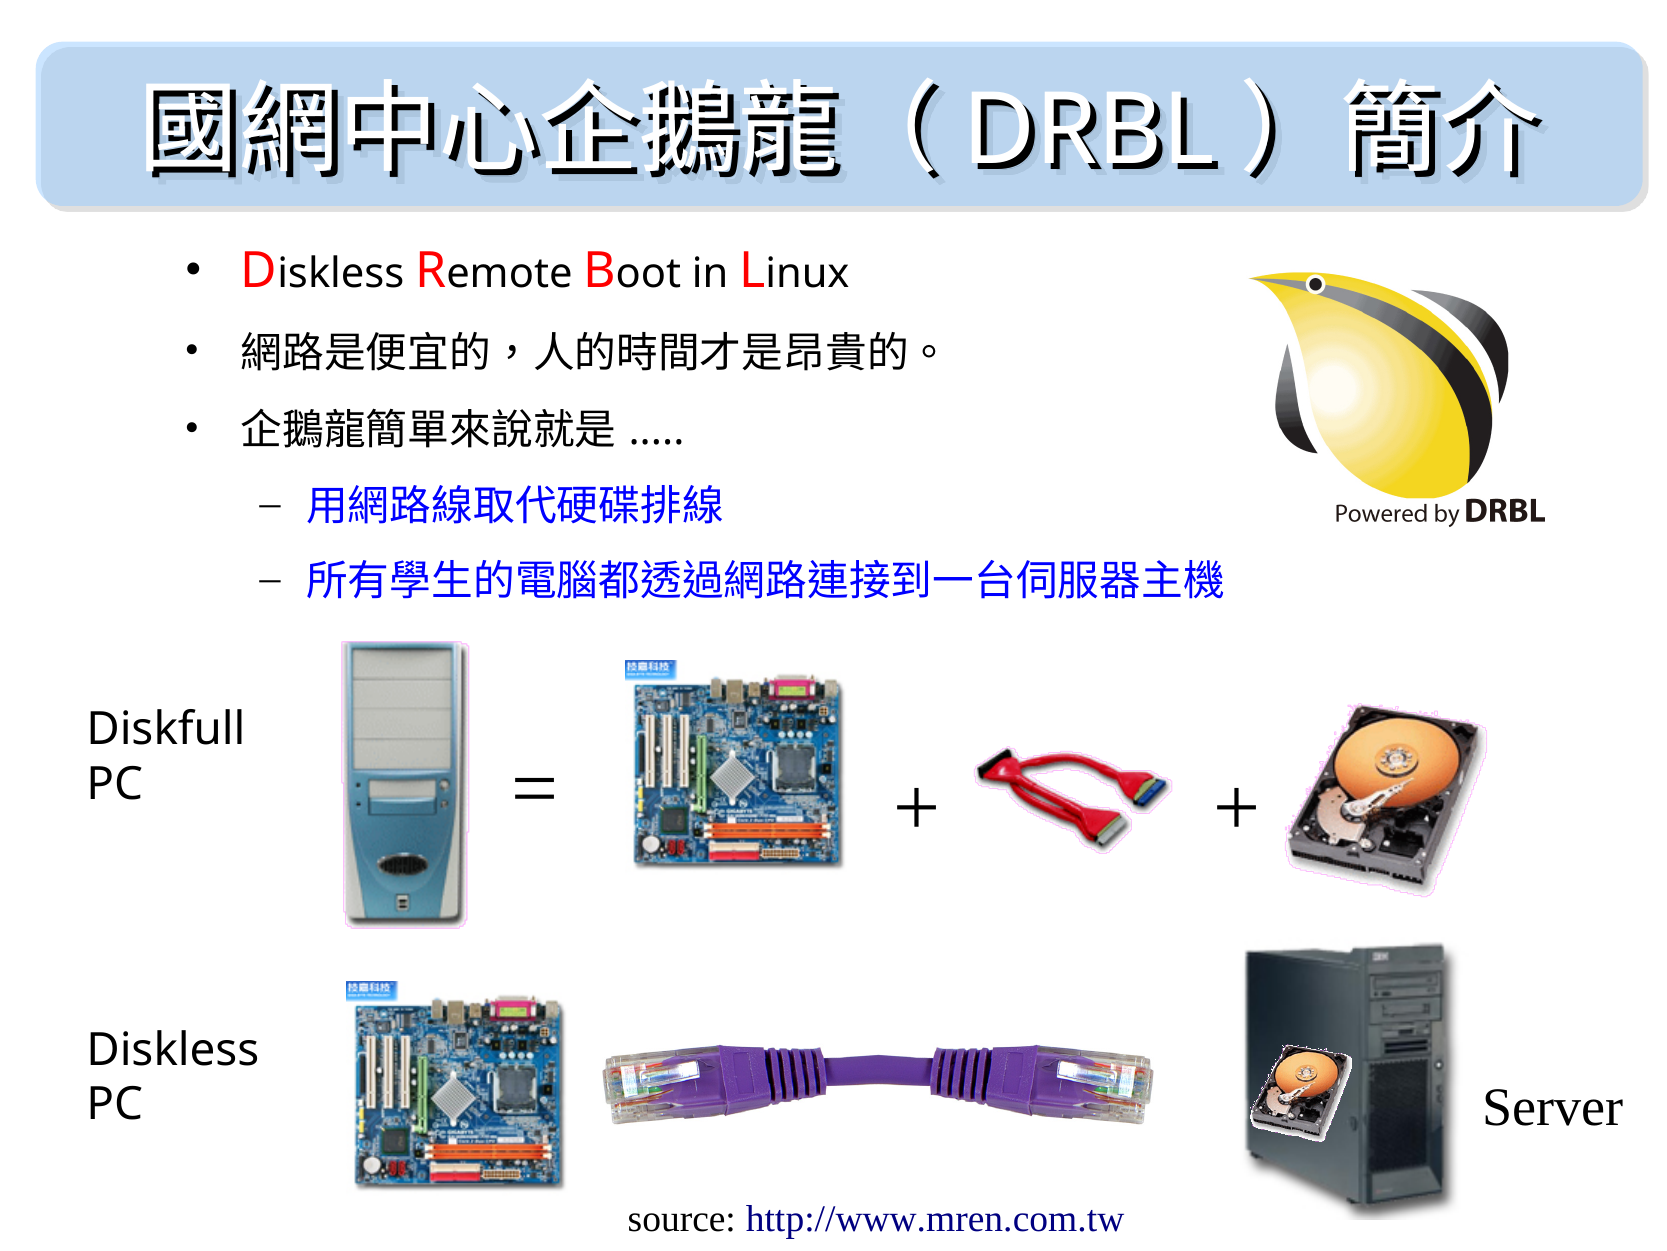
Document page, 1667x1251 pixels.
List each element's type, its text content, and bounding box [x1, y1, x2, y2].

picture [346, 981, 570, 1204]
text_box source: http://www.mren.com.tw [612, 1186, 1336, 1247]
text_box + [1198, 744, 1279, 869]
picture [1272, 686, 1496, 909]
text_box 國網中心企鵝龍（DRBL）簡介 [35, 41, 1643, 206]
text_box = [496, 725, 577, 850]
list Diskless Remote Boot in Linux 網路是便宜的，人的時間才是昂貴的。 企鵝龍簡單來說就是..... 用網路線取代硬碟排線 所有學生的電腦都透過網路連接到一台伺服器主機 [184, 234, 1578, 615]
picture [625, 660, 849, 883]
picture [1198, 923, 1496, 1220]
picture [597, 979, 1159, 1182]
text_box + [878, 744, 959, 869]
picture [262, 630, 542, 937]
picture [1234, 256, 1560, 536]
text_box Diskless PC [71, 1011, 314, 1157]
text_box Server [1467, 1063, 1663, 1150]
text_box Diskfull PC [71, 690, 291, 836]
picture [964, 686, 1187, 909]
